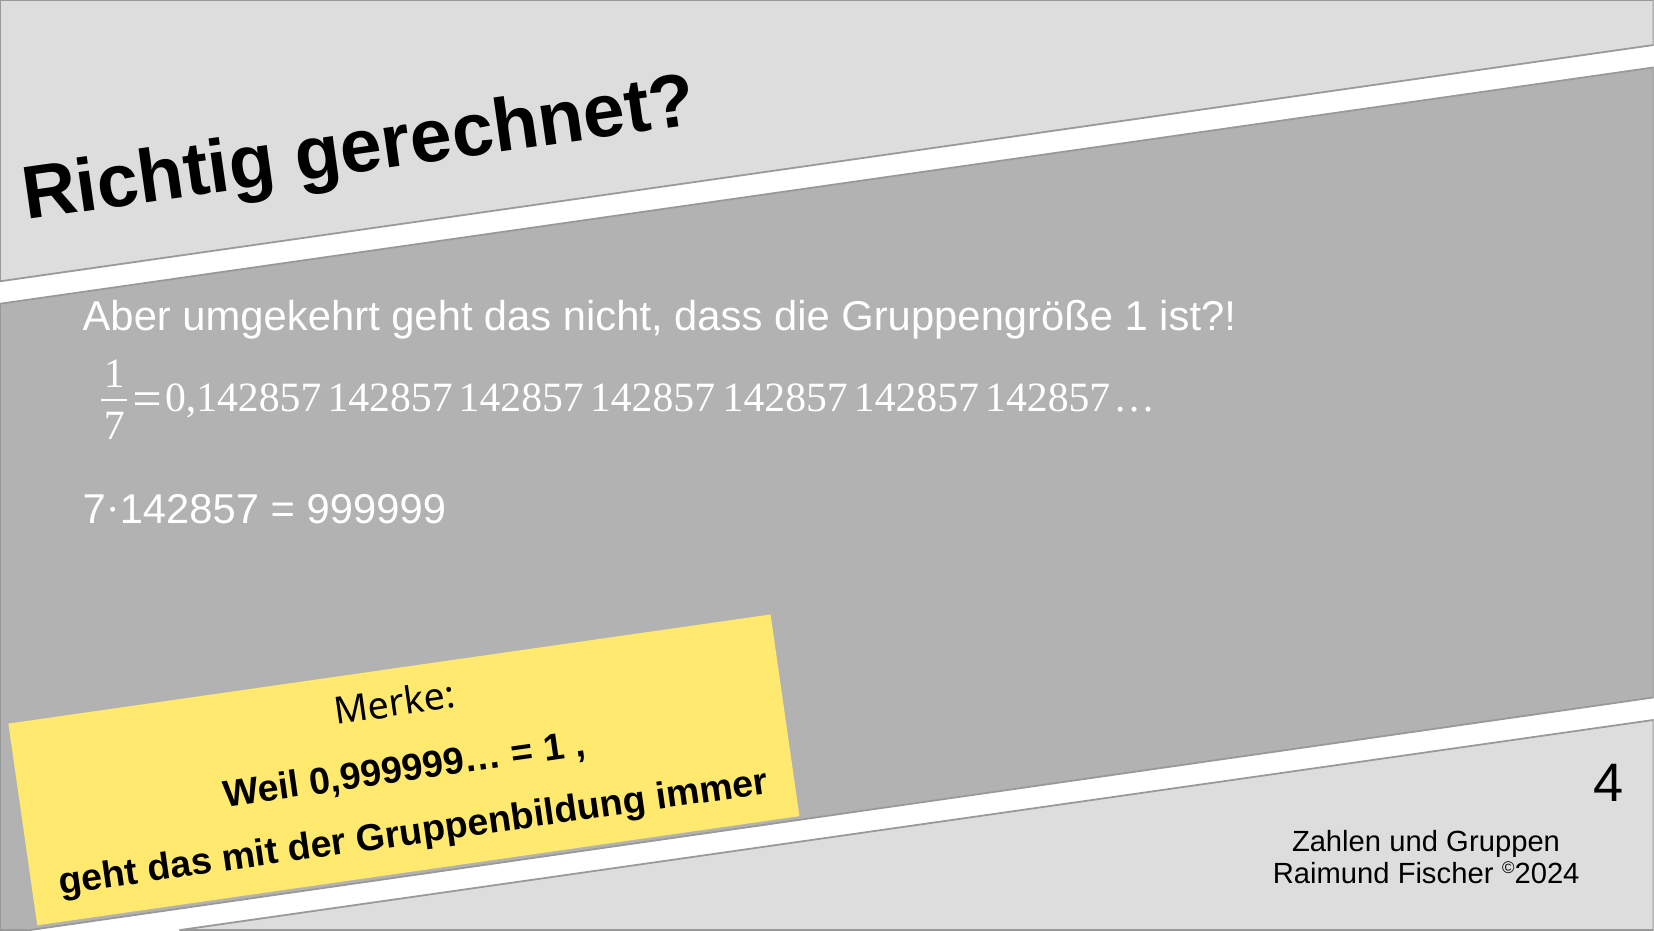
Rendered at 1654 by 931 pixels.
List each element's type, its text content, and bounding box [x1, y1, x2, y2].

chart [99, 350, 1154, 449]
title Richtig gerechnet? [11, 0, 1496, 272]
text_box Merke: Weil 0,999999… = 1 , geht das mit der Gruppenbildung immer [8, 614, 800, 926]
list Aber umgekehrt geht das nicht, dass die Gruppengröße 1 ist?! 7·142857 = 999999 [82, 292, 1538, 567]
